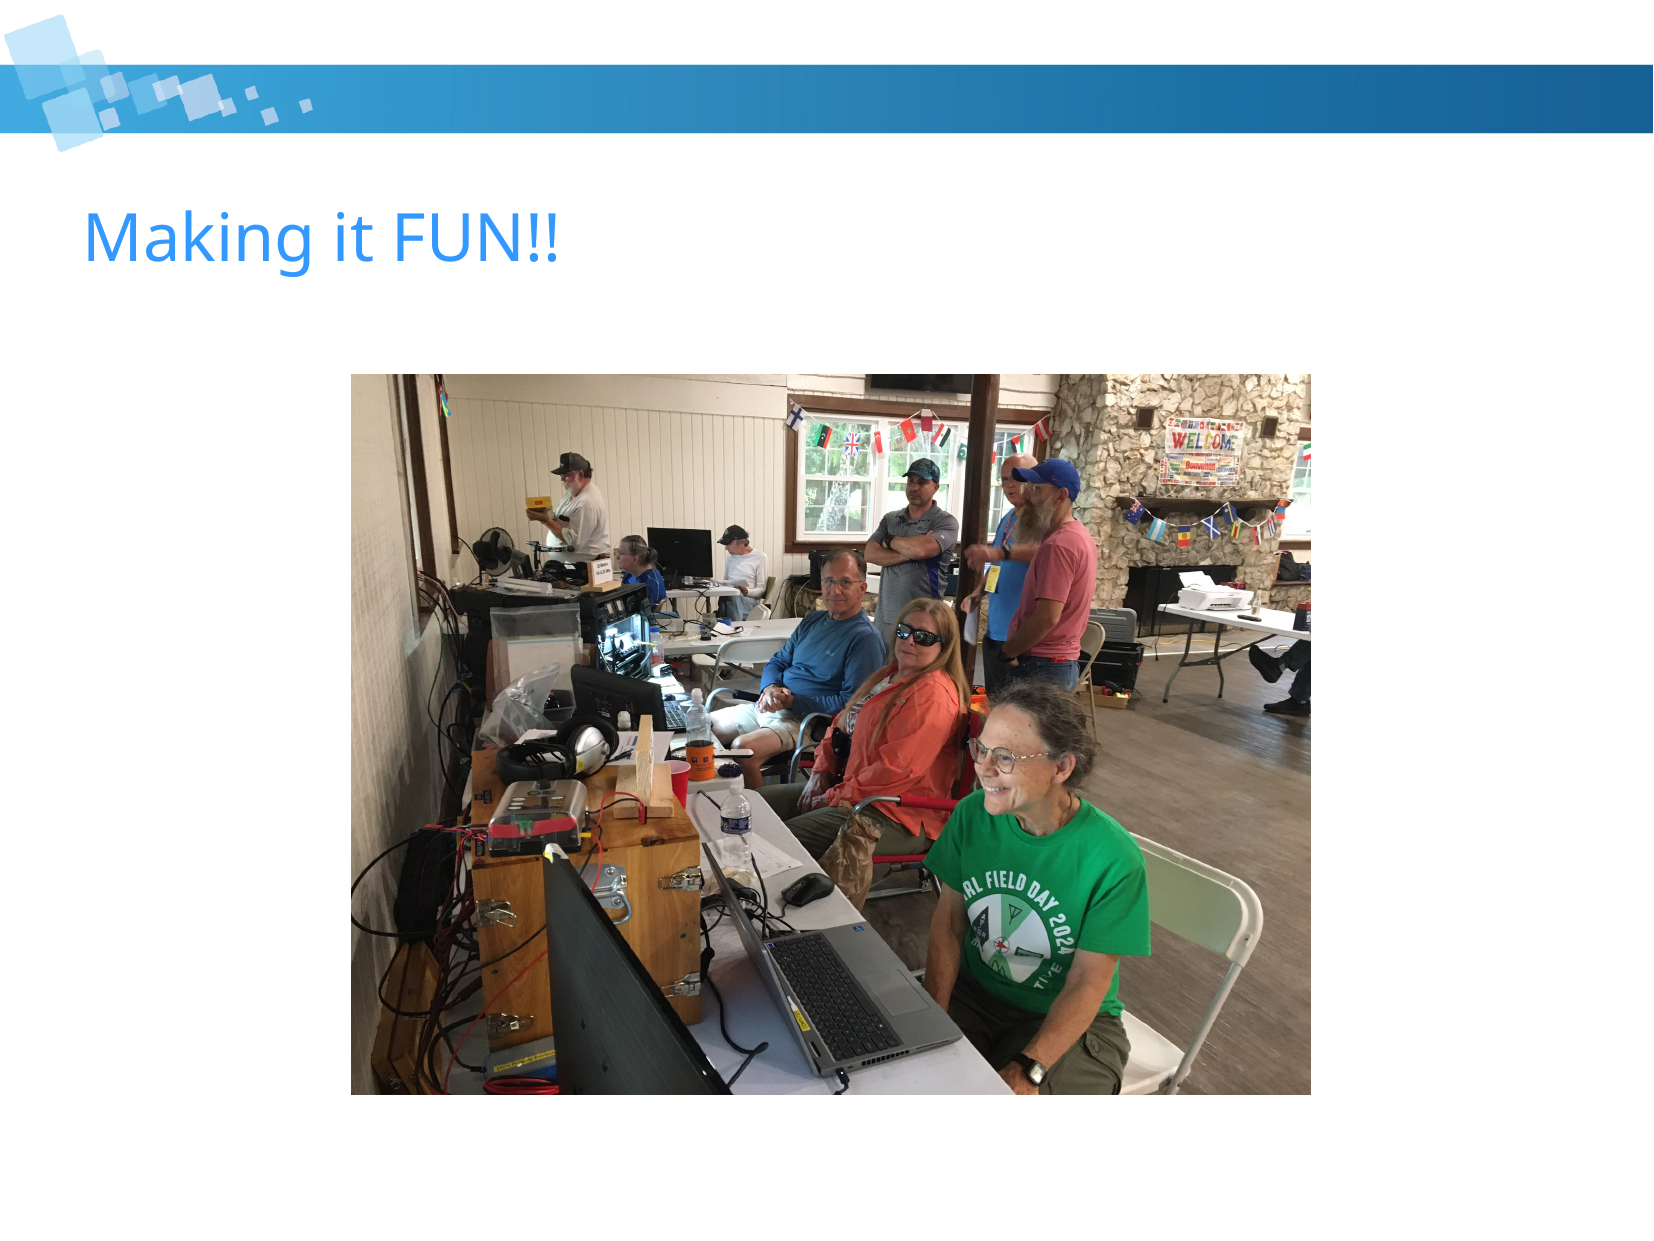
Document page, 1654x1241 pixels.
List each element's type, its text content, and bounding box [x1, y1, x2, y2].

picture [0, 0, 1653, 1238]
title Making it FUN!! [82, 132, 1571, 340]
